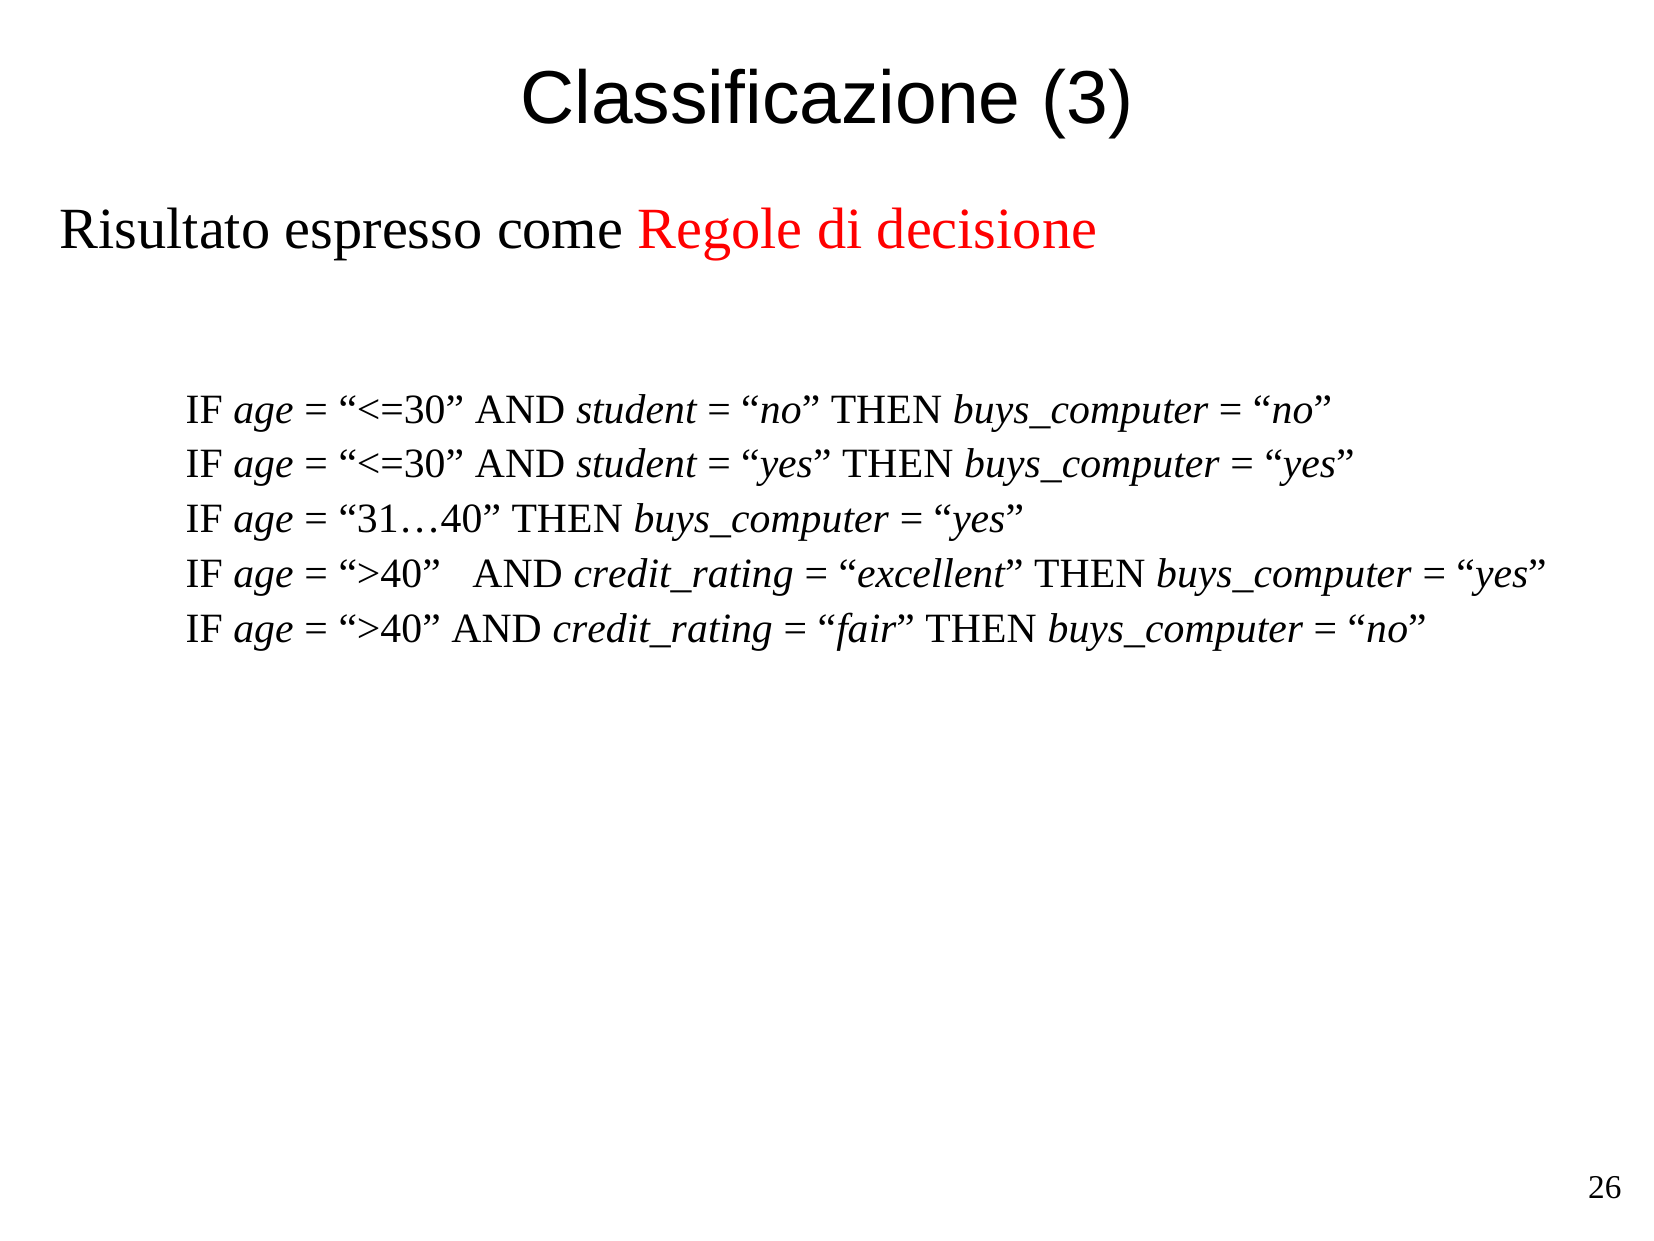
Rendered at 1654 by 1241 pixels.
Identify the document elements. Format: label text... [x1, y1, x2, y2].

text_box IF age = “<=30” AND student = “no” THEN buys_computer = “no” IF age = “<=30” AND student = “yes” THEN buys_computer = “yes” IF age = “31…40” THEN buys_computer = “yes” IF age = “>40” AND credit_rating = “excellent” THEN buys_computer = “yes” IF age = “>40” AND credit_rating = “fair” THEN buys_computer = “no” [110, 387, 1558, 680]
list Risultato espresso come Regole di decisione [42, 196, 1612, 1187]
title Classificazione (3) [37, 30, 1617, 166]
